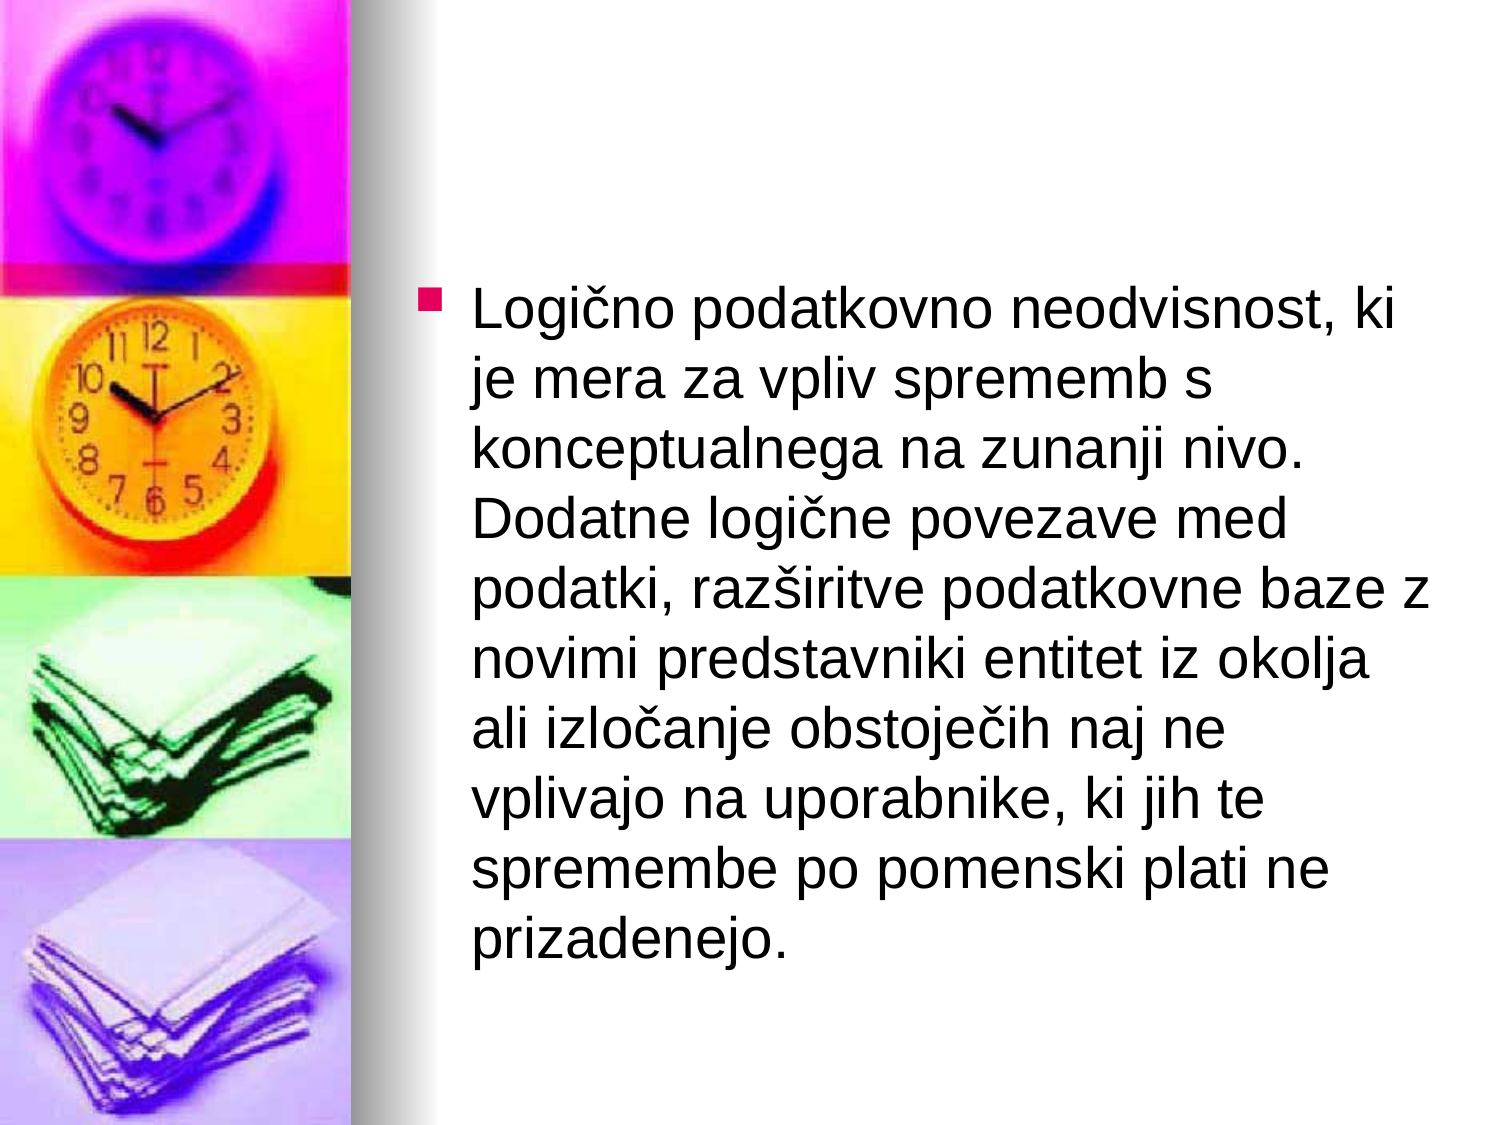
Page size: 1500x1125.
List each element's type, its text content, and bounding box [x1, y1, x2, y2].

list Logično podatkovno neodvisnost, ki je mera za vpliv sprememb s konceptualnega na zunanji nivo. Dodatne logične povezave med podatki, razširitve podatkovne baze z novimi predstavniki entitet iz okolja ali izločanje obstoječih naj ne vplivajo na uporabnike, ki jih te spremembe po pomenski plati ne prizadenejo. [399, 262, 1450, 1000]
picture [0, 0, 351, 1125]
